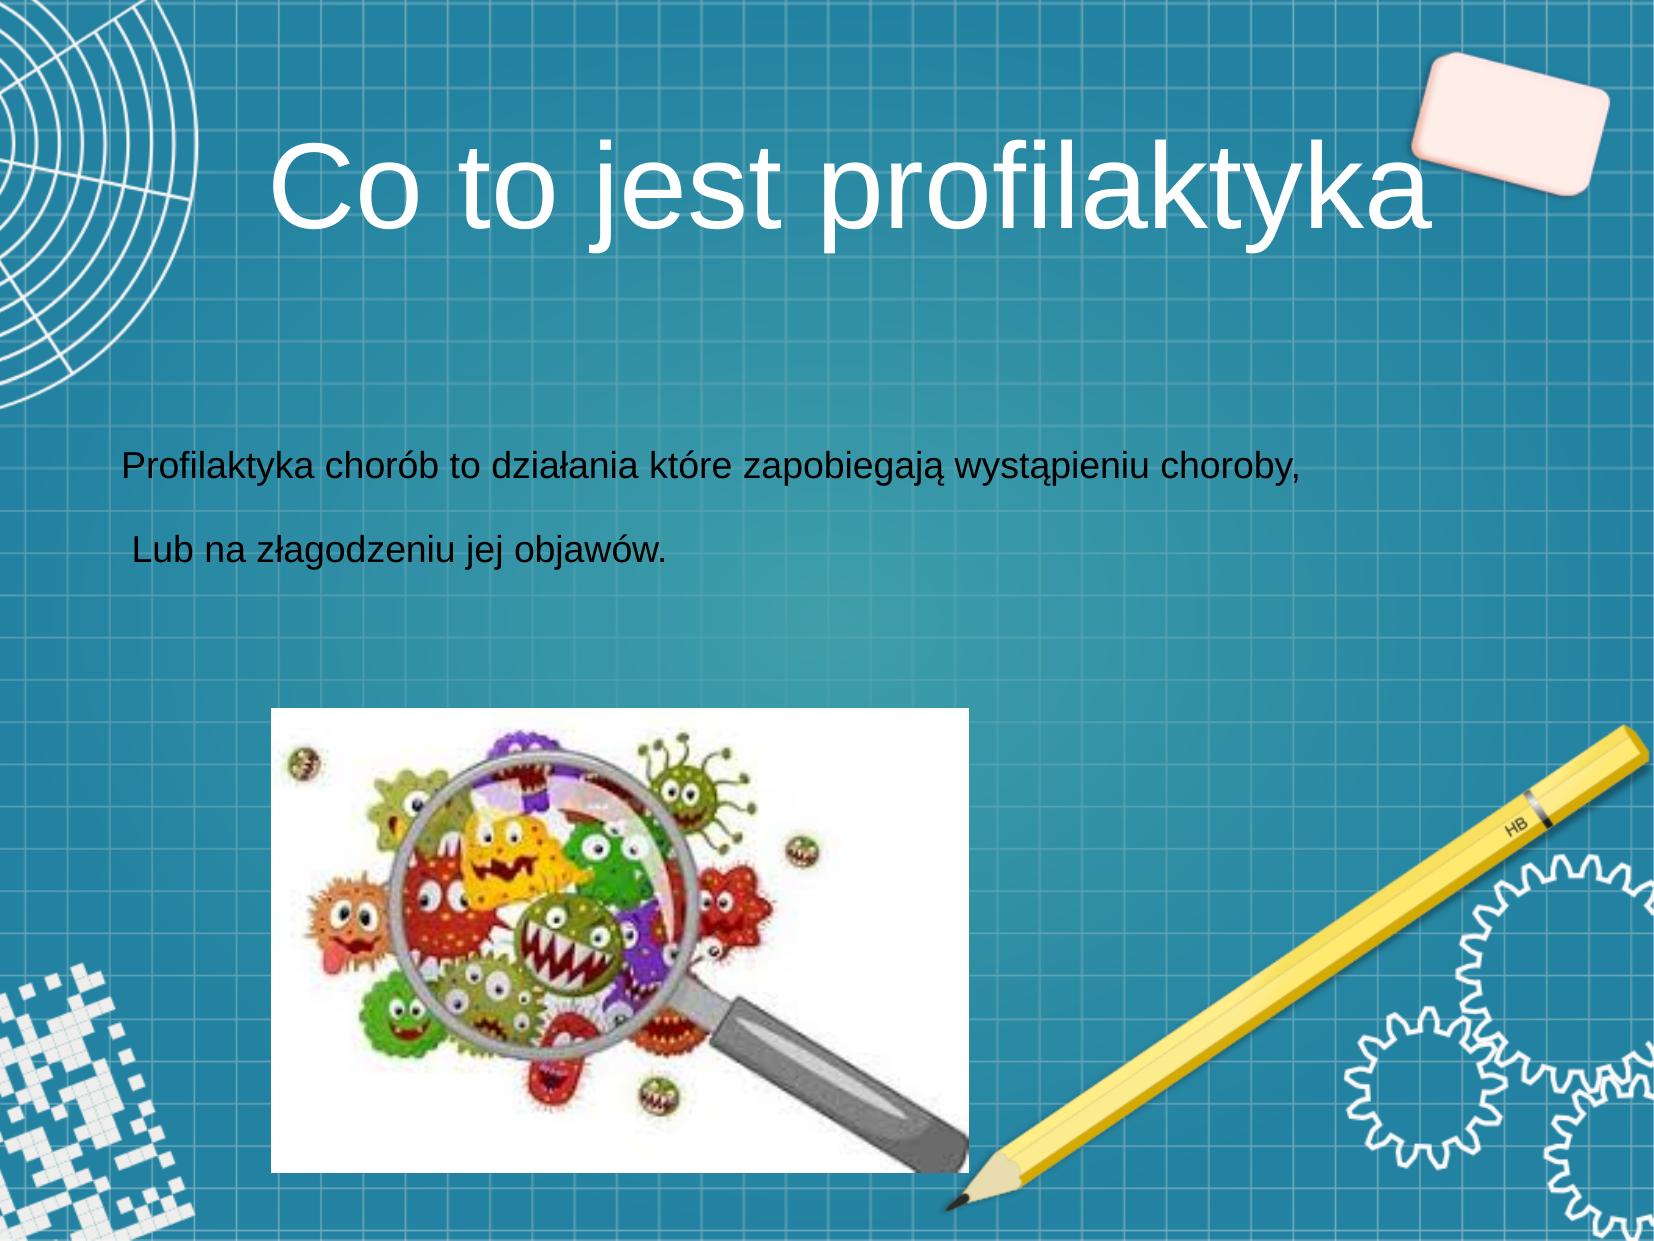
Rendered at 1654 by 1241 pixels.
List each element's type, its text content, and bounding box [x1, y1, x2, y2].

text_box Profilaktyka chorób to działania które zapobiegają wystąpieniu choroby, Lub na złagodzeniu jej objawów. [106, 437, 1524, 695]
title [389, 519, 1571, 727]
title Co to jest profilaktyka [259, 118, 1441, 391]
picture [0, 0, 1654, 1241]
